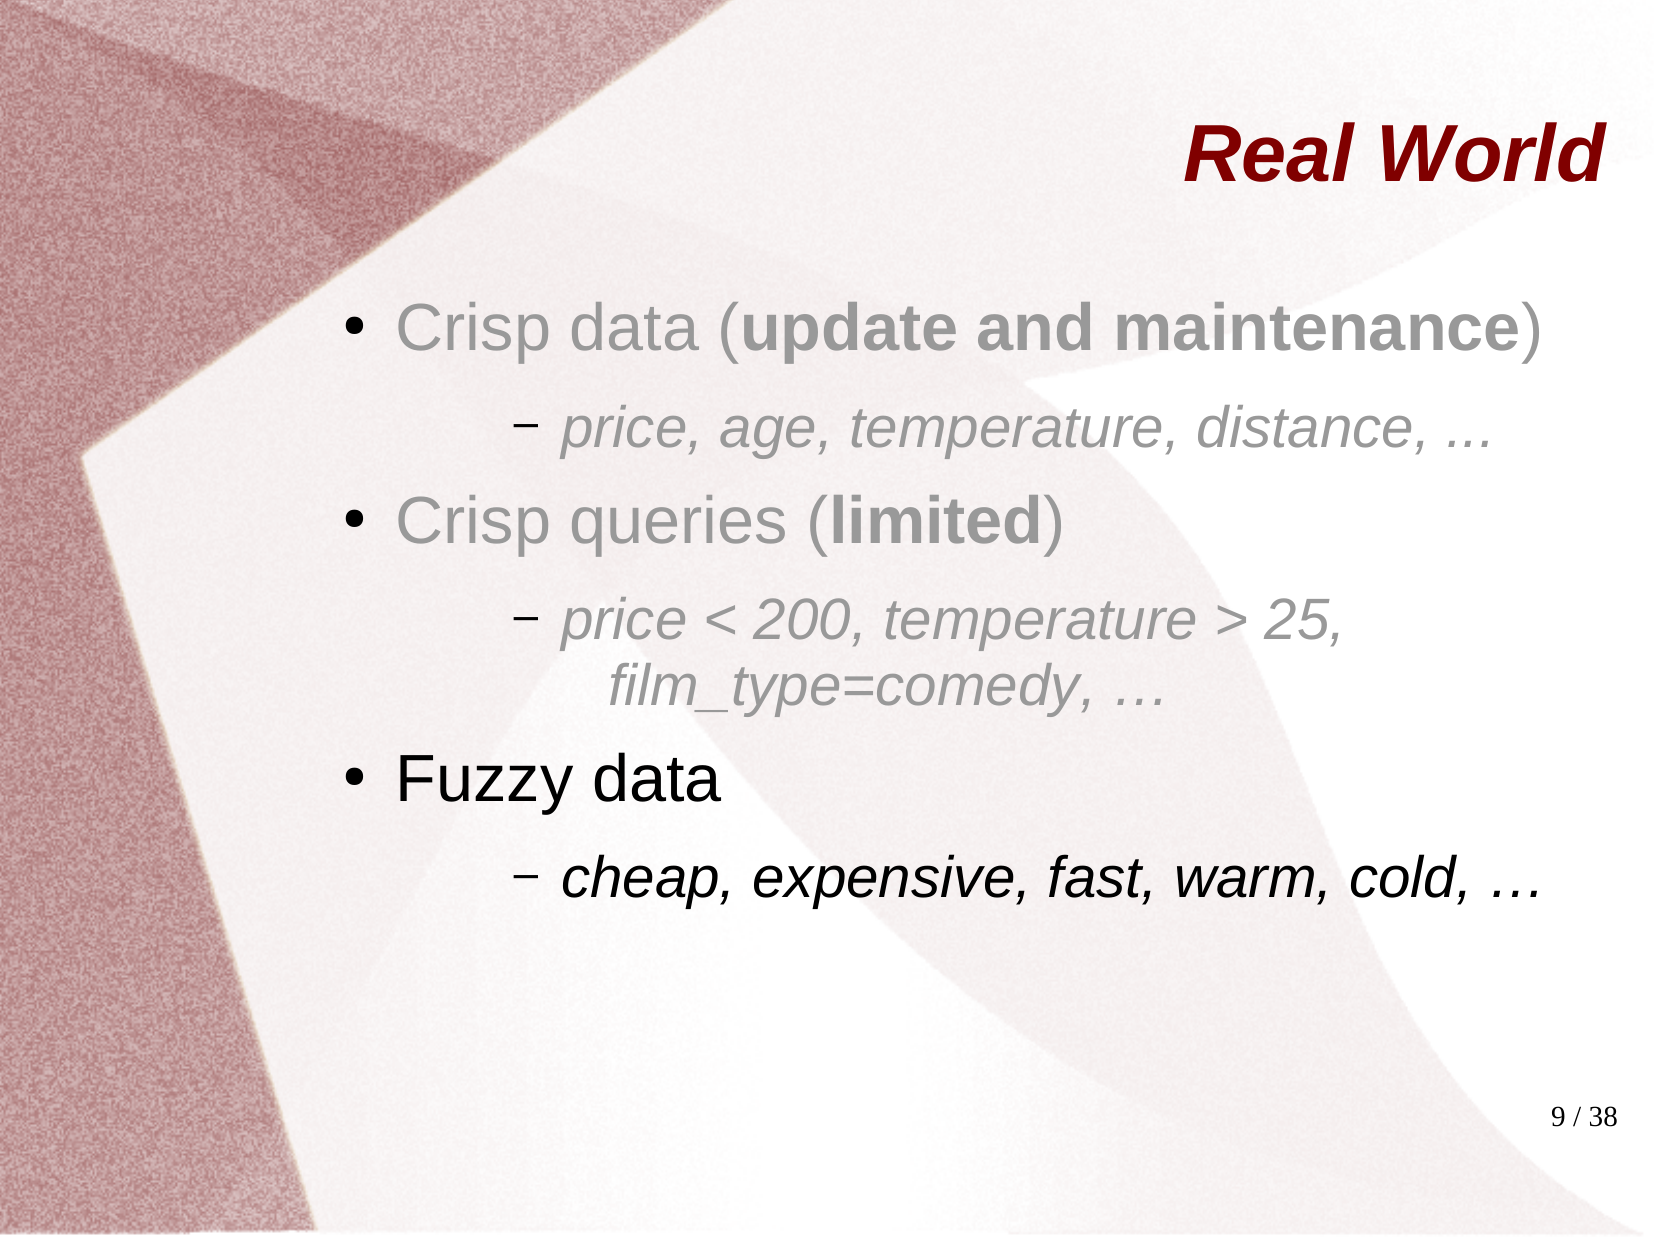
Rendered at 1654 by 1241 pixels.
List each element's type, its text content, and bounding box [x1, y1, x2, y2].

title Real World [596, 49, 1607, 257]
list Crisp data (update and maintenance) price, age, temperature, distance, ... Crisp queries (limited) price < 200, temperature > 25, film_type=comedy, … Fuzzy data cheap, expensive, fast, warm, cold, … [324, 290, 1601, 1130]
picture [0, 0, 1654, 1241]
